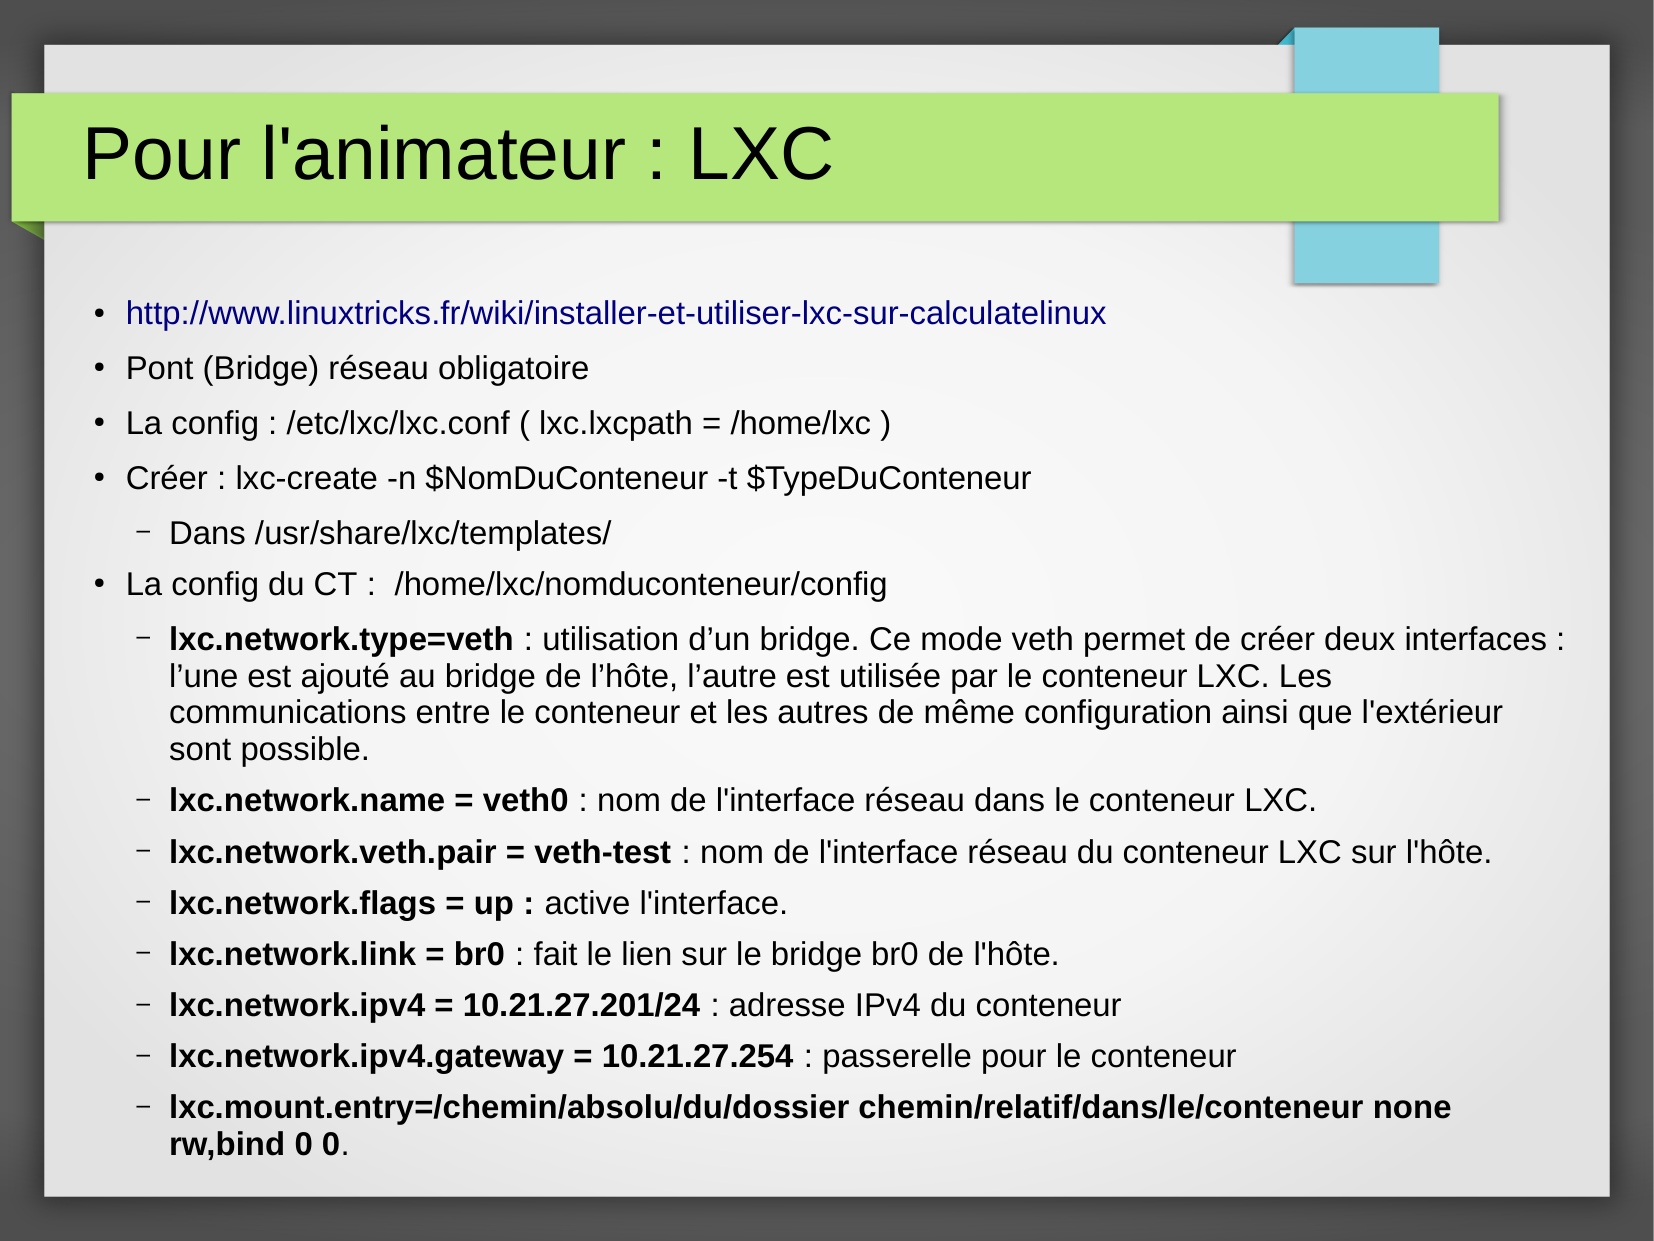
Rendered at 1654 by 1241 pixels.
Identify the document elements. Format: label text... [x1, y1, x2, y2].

list http://www.linuxtricks.fr/wiki/installer-et-utiliser-lxc-sur-calculatelinux Pont (Bridge) réseau obligatoire La config : /etc/lxc/lxc.conf ( lxc.lxcpath = /home/lxc ) Créer : lxc-create -n $NomDuConteneur -t $TypeDuConteneur Dans /usr/share/lxc/templates/ La config du CT : /home/lxc/nomduconteneur/config lxc.network.type=veth : utilisation d’un bridge. Ce mode veth permet de créer deux interfaces : l’une est ajouté au bridge de l’hôte, l’autre est utilisée par le conteneur LXC. Les communications entre le conteneur et les autres de même configuration ainsi que l'extérieur sont possible. lxc.network.name = veth0 : nom de l'interface réseau dans le conteneur LXC. lxc.network.veth.pair = veth-test : nom de l'interface réseau du conteneur LXC sur l'hôte. lxc.network.flags = up : active l'interface. lxc.network.link = br0 : fait le lien sur le bridge br0 de l'hôte. lxc.network.ipv4 = 10.21.27.201/24 : adresse IPv4 du conteneur lxc.network.ipv4.gateway = 10.21.27.254 : passerelle pour le conteneur lxc.mount.entry=/chemin/absolu/du/dossier chemin/relatif/dans/le/conteneur none rw,bind 0 0. [82, 295, 1571, 1170]
title Pour l'animateur : LXC [82, 94, 1264, 213]
picture [0, 0, 1654, 1241]
